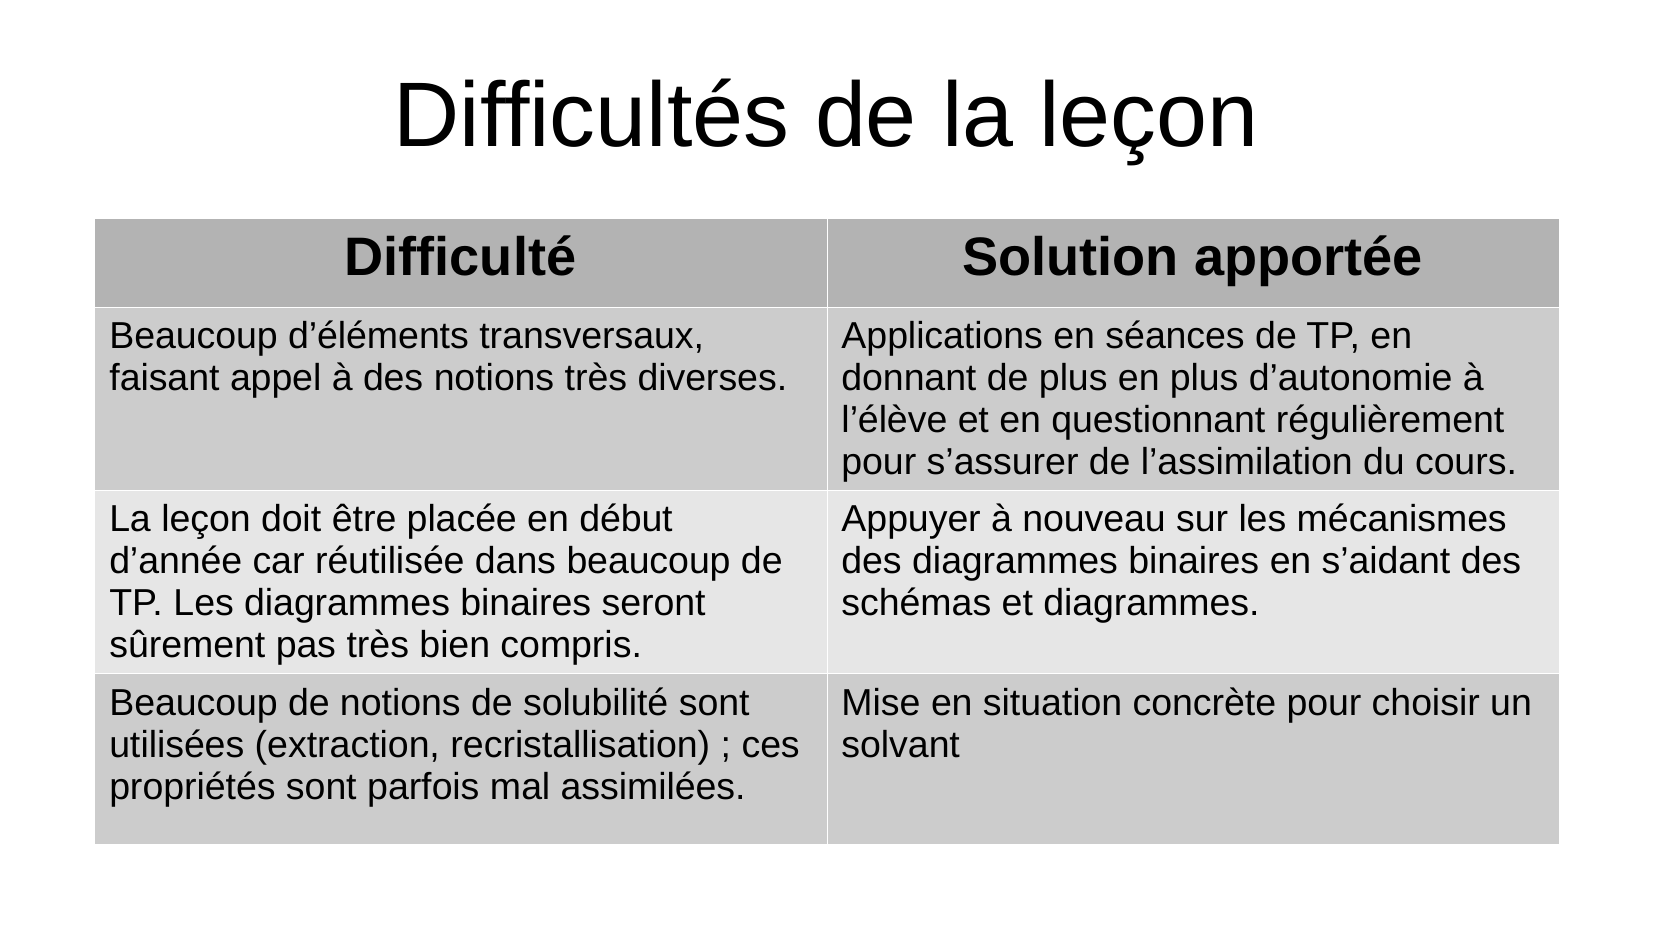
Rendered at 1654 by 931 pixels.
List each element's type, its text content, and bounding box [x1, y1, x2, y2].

table_cell Appuyer à nouveau sur les mécanismes des diagrammes binaires en s’aidant des schémas et diagrammes. [828, 491, 1559, 673]
title Difficultés de la leçon [82, 37, 1571, 193]
table_cell Mise en situation concrète pour choisir un solvant [828, 674, 1559, 844]
table_cell La leçon doit être placée en début d’année car réutilisée dans beaucoup de TP. Les diagrammes binaires seront sûrement pas très bien compris. [95, 491, 827, 673]
table_header Solution apportée [828, 219, 1559, 307]
table_cell Applications en séances de TP, en donnant de plus en plus d’autonomie à l’élève et en questionnant régulièrement pour s’assurer de l’assimilation du cours. [828, 308, 1559, 490]
table_cell Beaucoup d’éléments transversaux, faisant appel à des notions très diverses. [95, 308, 827, 490]
table_header Difficulté [95, 219, 827, 307]
table_cell Beaucoup de notions de solubilité sont utilisées (extraction, recristallisation) ; ces propriétés sont parfois mal assimilées. [95, 674, 827, 844]
